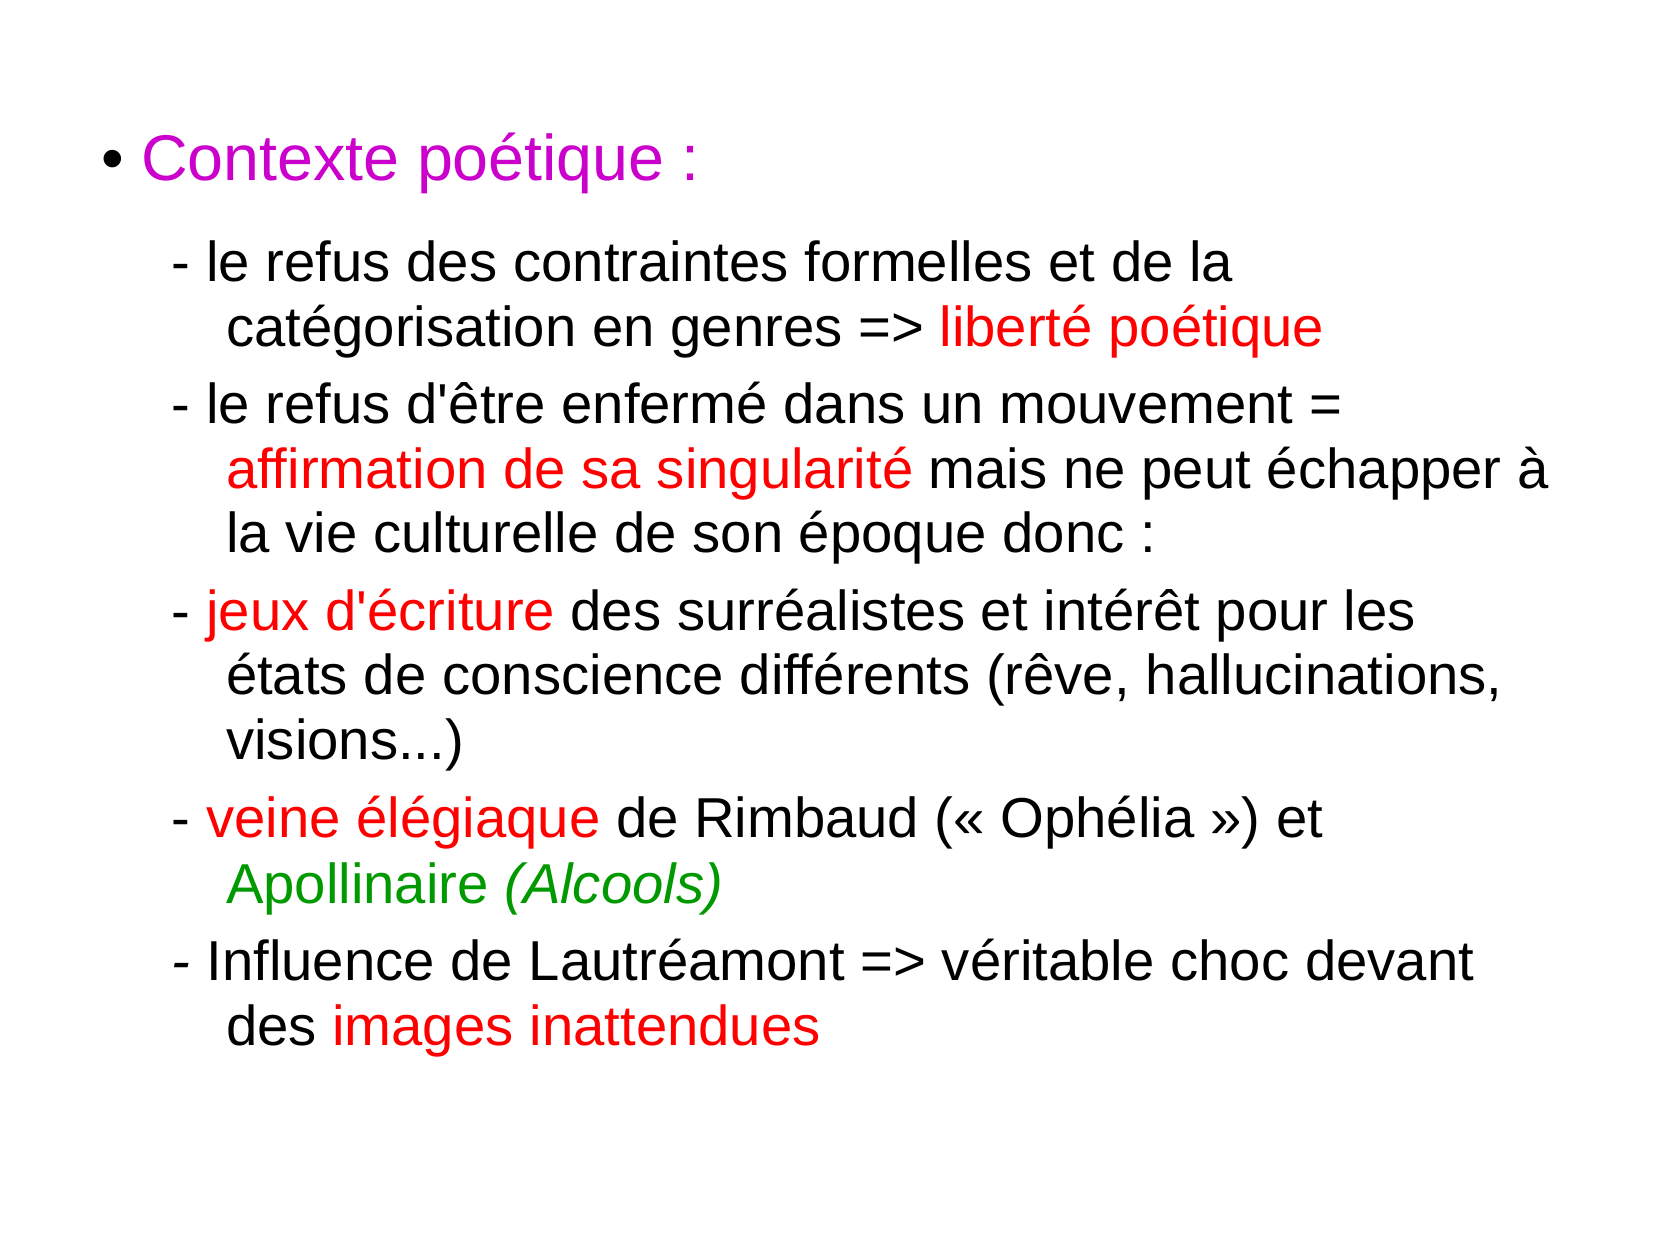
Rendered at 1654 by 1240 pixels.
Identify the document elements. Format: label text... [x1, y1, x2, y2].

text_box • Contexte poétique : - le refus des contraintes formelles et de la catégorisation en genres => liberté poétique - le refus d'être enfermé dans un mouvement = affirmation de sa singularité mais ne peut échapper à la vie culturelle de son époque donc : - jeux d'écriture des surréalistes et intérêt pour les états de conscience différents (rêve, hallucinations, visions...) - veine élégiaque de Rimbaud (« Ophélia ») et Apollinaire (Alcools) - Influence de Lautréamont => véritable choc devant des images inattendues [101, 116, 1552, 1085]
